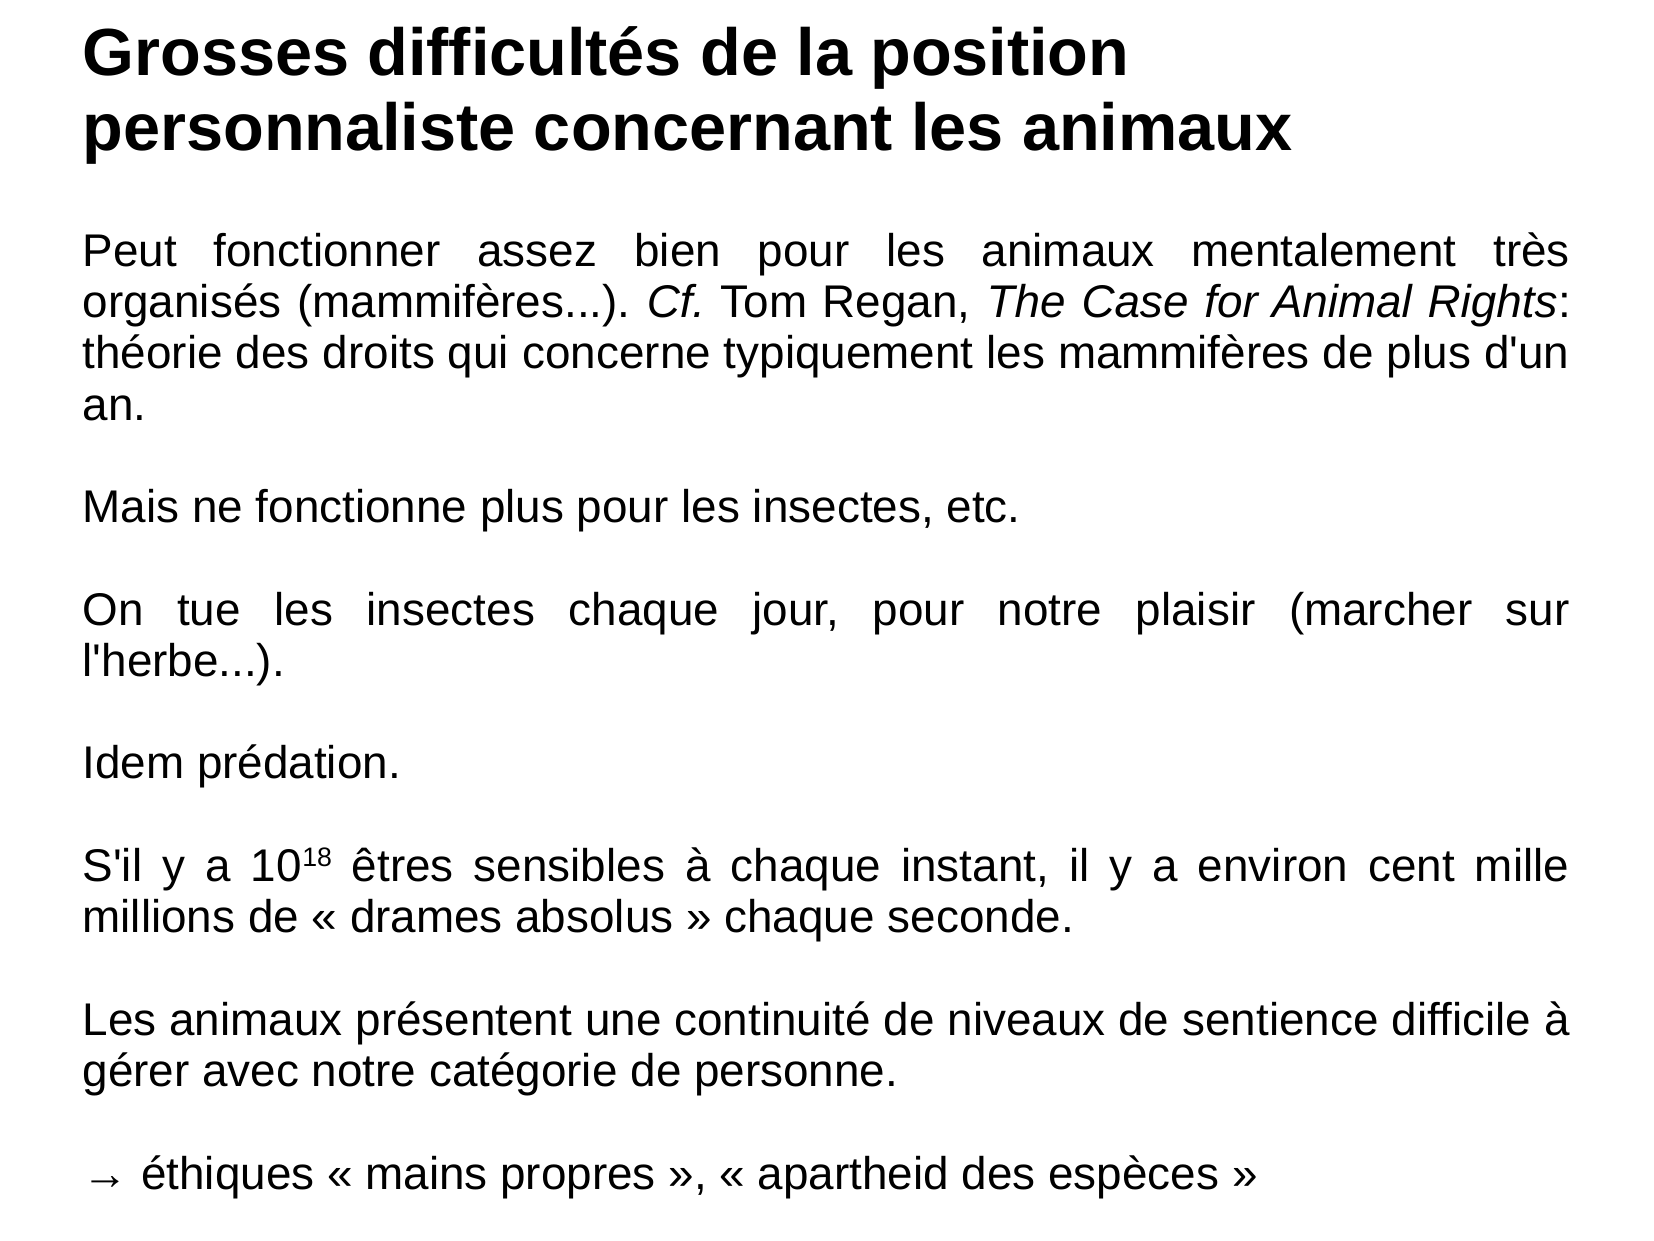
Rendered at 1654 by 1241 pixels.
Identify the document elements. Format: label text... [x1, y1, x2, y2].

subtitle Grosses difficultés de la position personnaliste concernant les animaux Peut fonctionner assez bien pour les animaux mentalement très organisés (mammifères...). Cf. Tom Regan, The Case for Animal Rights: théorie des droits qui concerne typiquement les mammifères de plus d'un an. Mais ne fonctionne plus pour les insectes, etc. On tue les insectes chaque jour, pour notre plaisir (marcher sur l'herbe...). Idem prédation. S'il y a 1018 êtres sensibles à chaque instant, il y a environ cent mille millions de « drames absolus » chaque seconde. Les animaux présentent une continuité de niveaux de sentience difficile à gérer avec notre catégorie de personne. → éthiques « mains propres », « apartheid des espèces » [82, 13, 1571, 1200]
